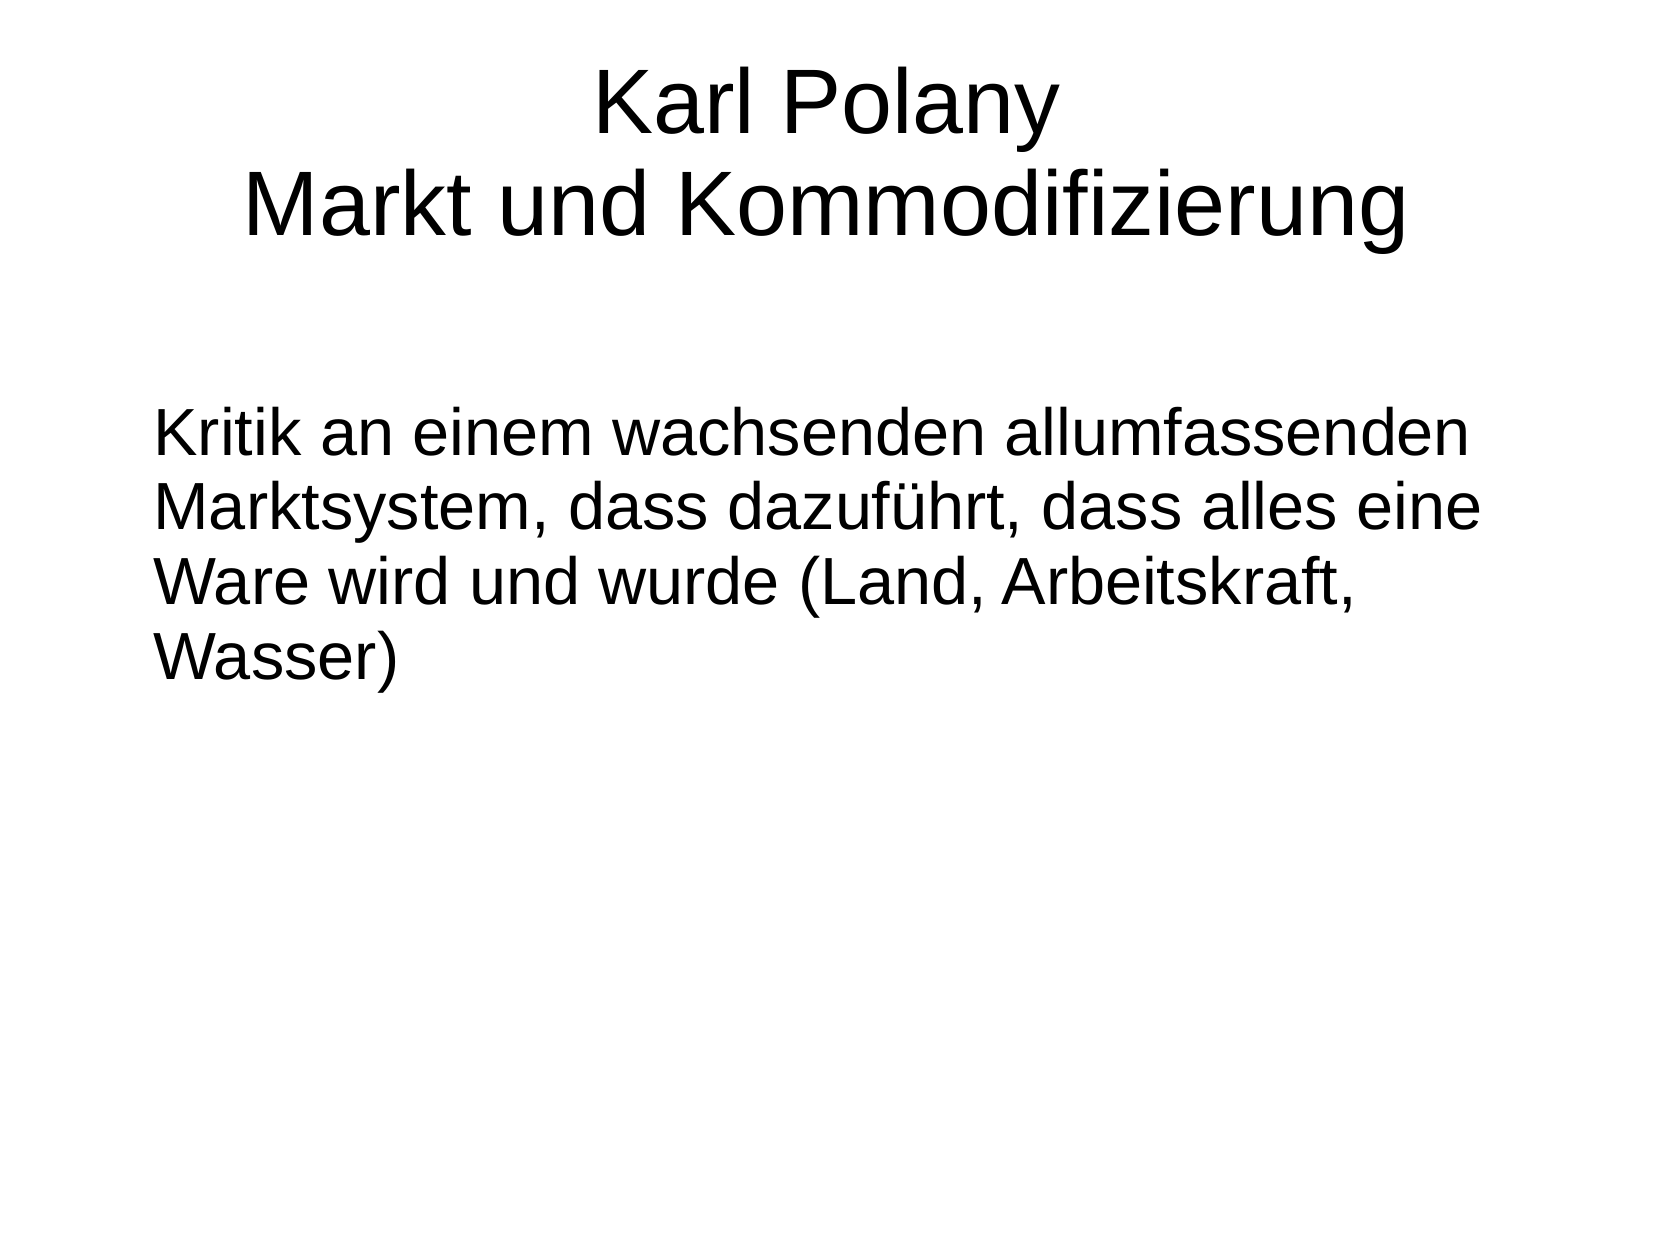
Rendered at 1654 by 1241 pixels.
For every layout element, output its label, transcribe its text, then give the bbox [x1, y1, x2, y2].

title Karl Polany Markt und Kommodifizierung [82, 49, 1571, 257]
list Kritik an einem wachsenden allumfassenden Marktsystem, dass dazuführt, dass alles eine Ware wird und wurde (Land, Arbeitskraft, Wasser) [82, 290, 1571, 1010]
